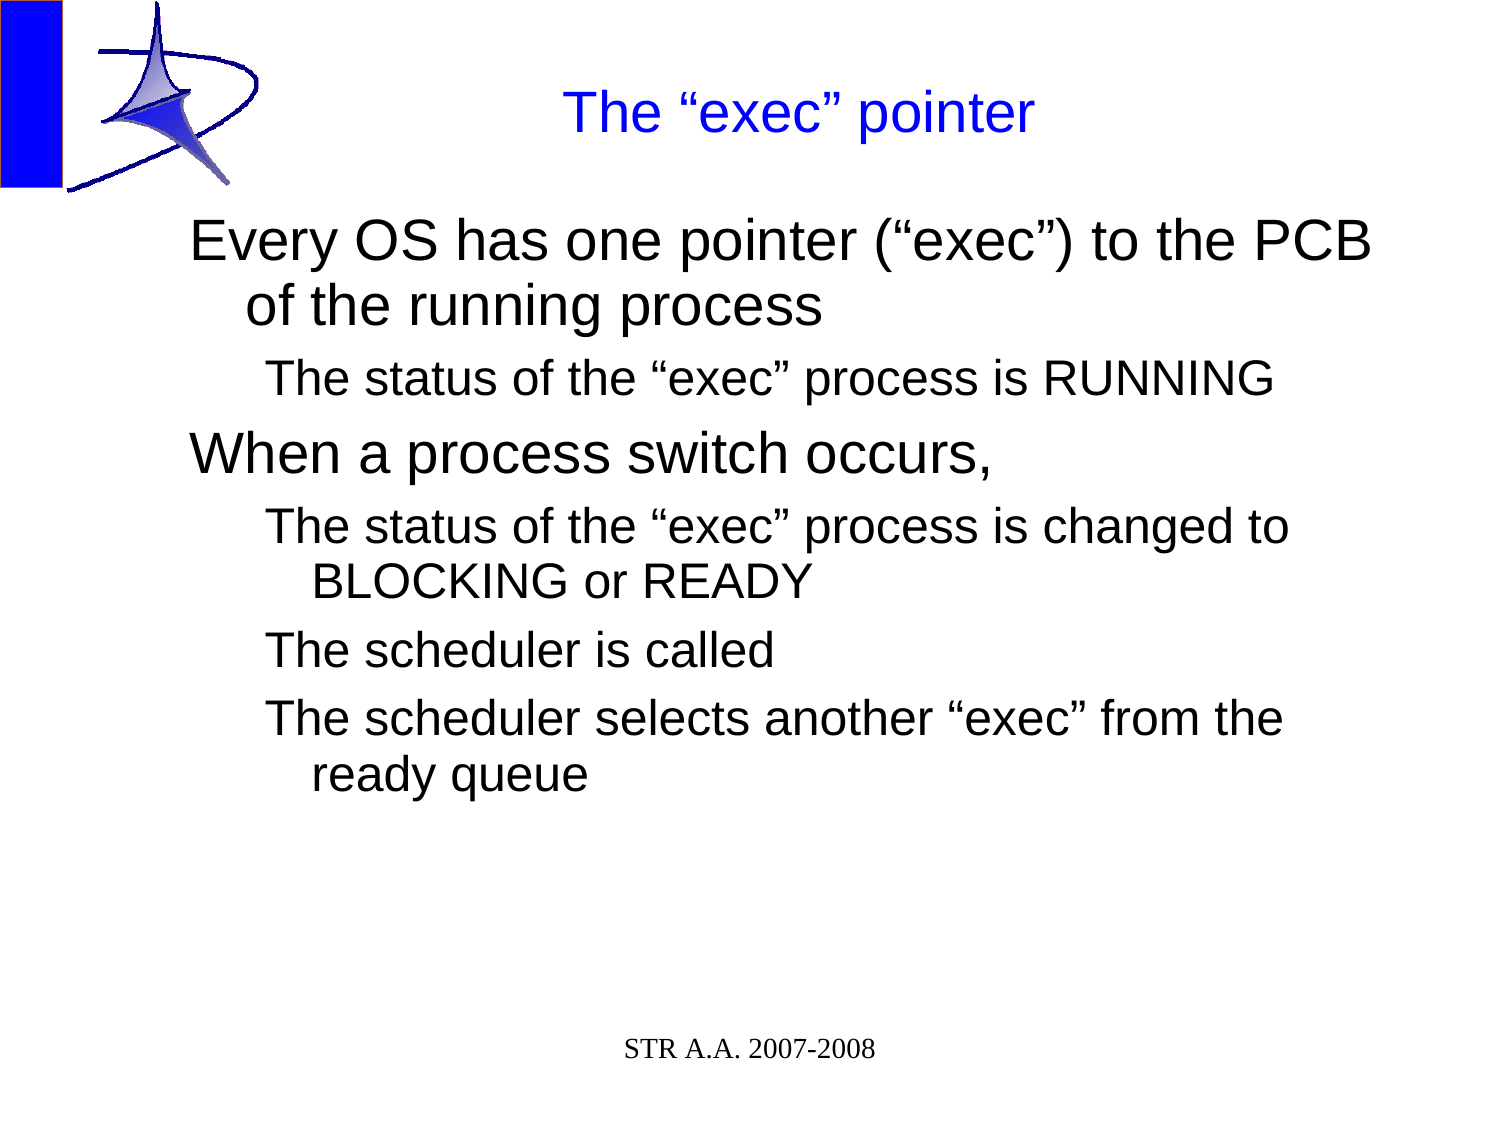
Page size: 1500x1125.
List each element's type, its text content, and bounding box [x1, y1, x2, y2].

list Every OS has one pointer (“exec”) to the PCB of the running process The status of the “exec” process is RUNNING When a process switch occurs, The status of the “exec” process is changed to BLOCKING or READY The scheduler is called The scheduler selects another “exec” from the ready queue [174, 199, 1425, 963]
title The “exec” pointer [174, 61, 1425, 164]
picture [62, 0, 263, 197]
